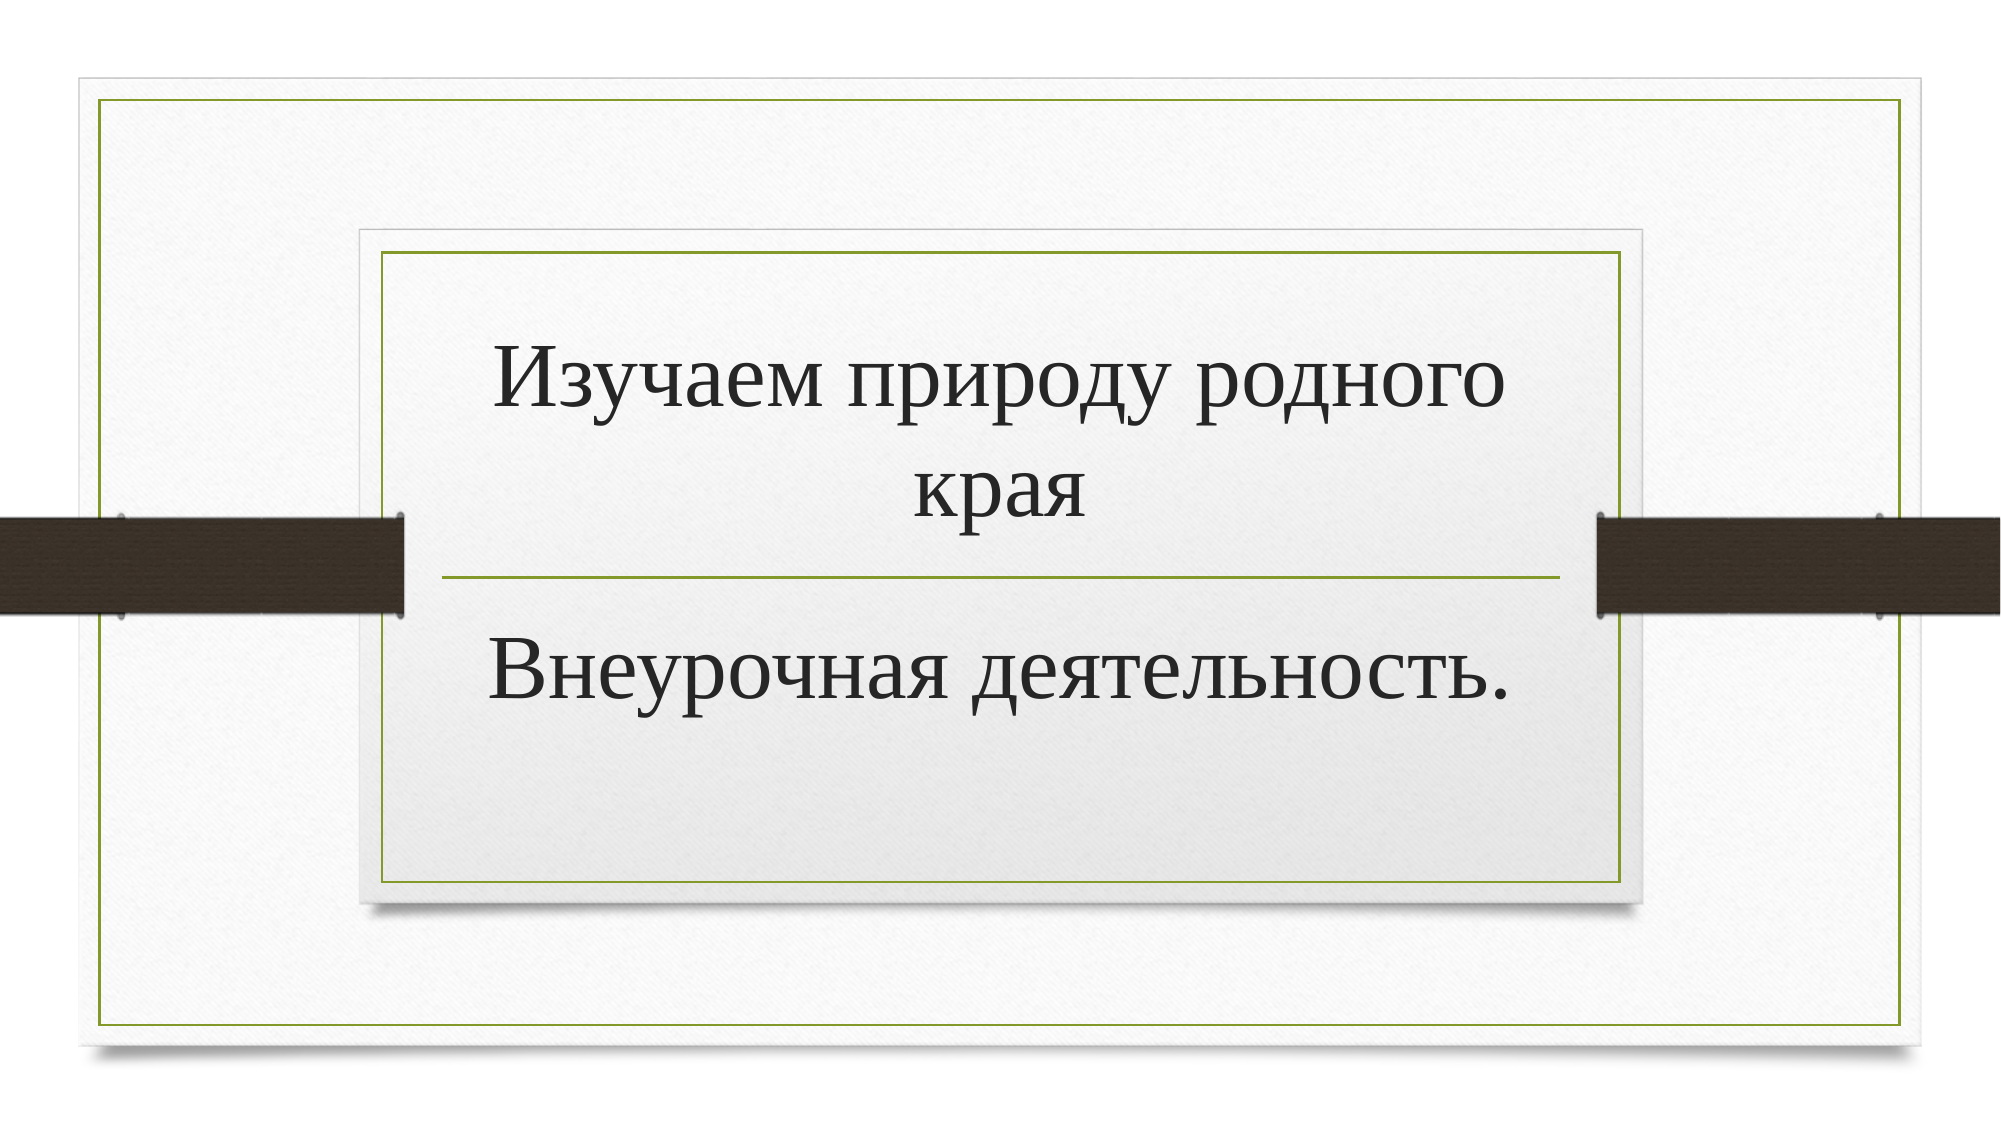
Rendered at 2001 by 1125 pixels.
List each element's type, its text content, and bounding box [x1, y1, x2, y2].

subtitle Внеурочная деятельность. [441, 600, 1560, 817]
picture [0, 0, 2001, 1125]
title Изучаем природу родного края [441, 306, 1560, 556]
